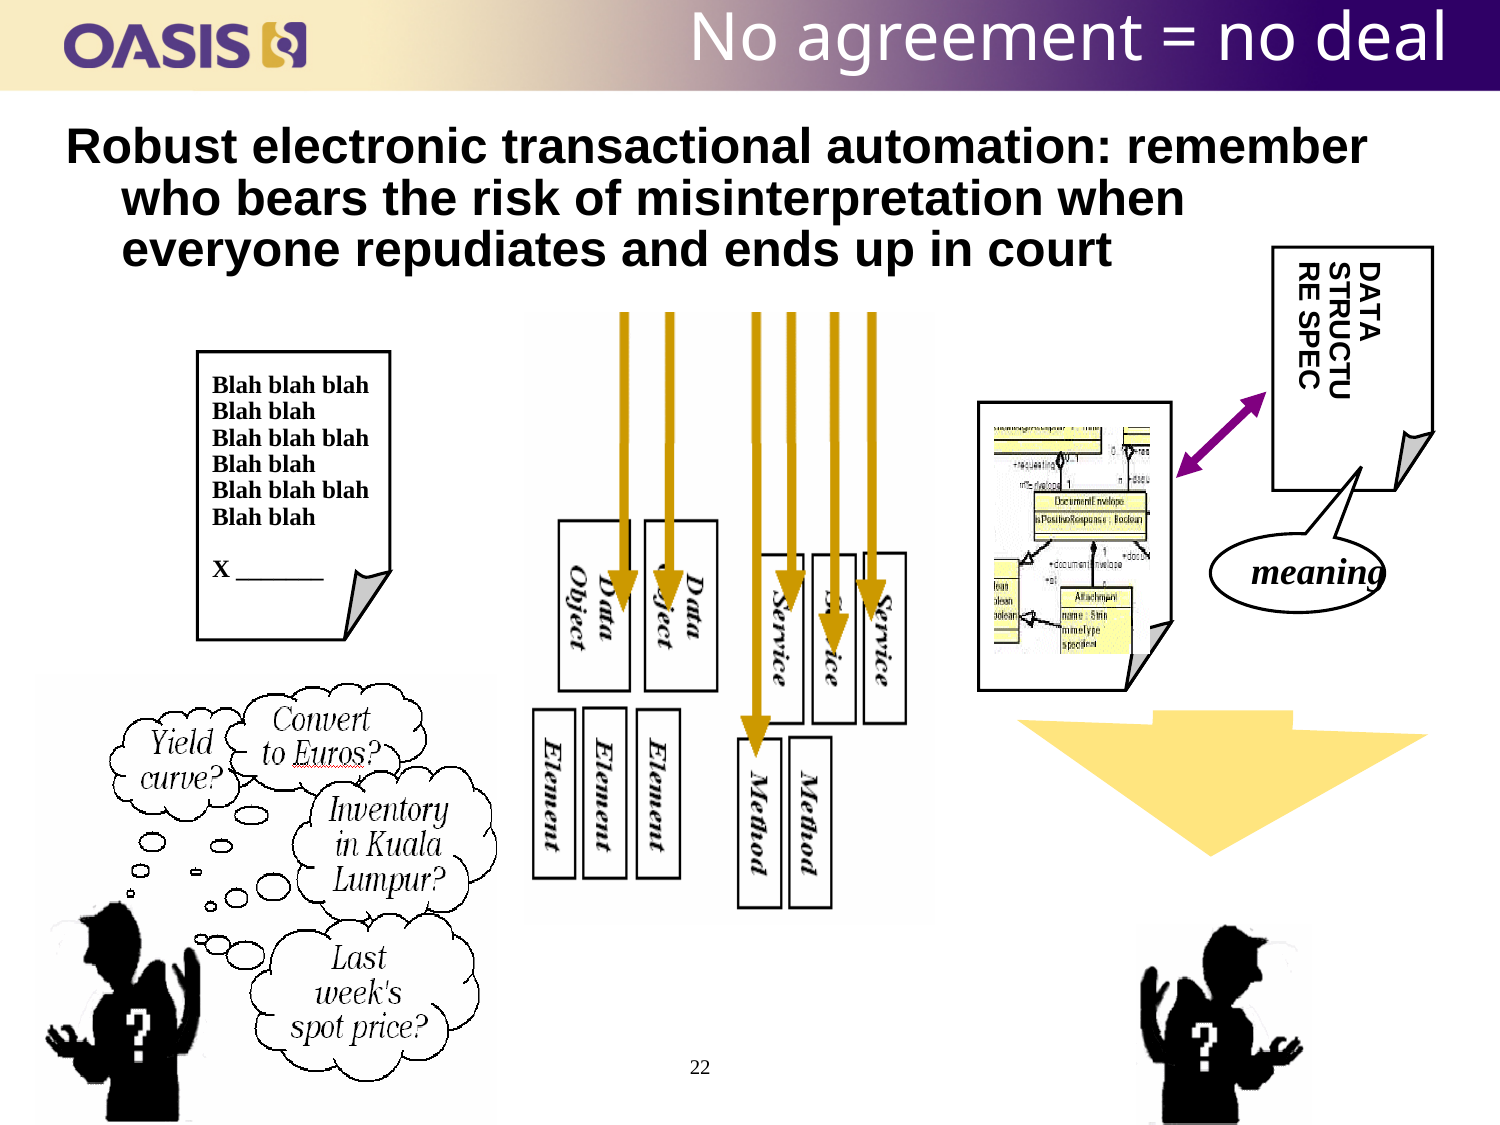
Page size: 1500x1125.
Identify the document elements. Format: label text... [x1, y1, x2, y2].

text_box DATA STRUCTURE SPEC [1272, 247, 1433, 491]
title No agreement = no deal [114, 0, 1464, 86]
text_box meaning [1210, 466, 1384, 613]
text_box [978, 402, 1172, 691]
text_box Blah blah blah Blah blah Blah blah blah Blah blah Blah blah blah Blah blah X _______ [197, 351, 390, 640]
list Robust electronic transactional automation: remember who bears the risk of misinterpretation when everyone repudiates and ends up in court [50, 114, 1394, 316]
text_box [1016, 710, 1429, 857]
picture [0, 0, 1500, 1125]
